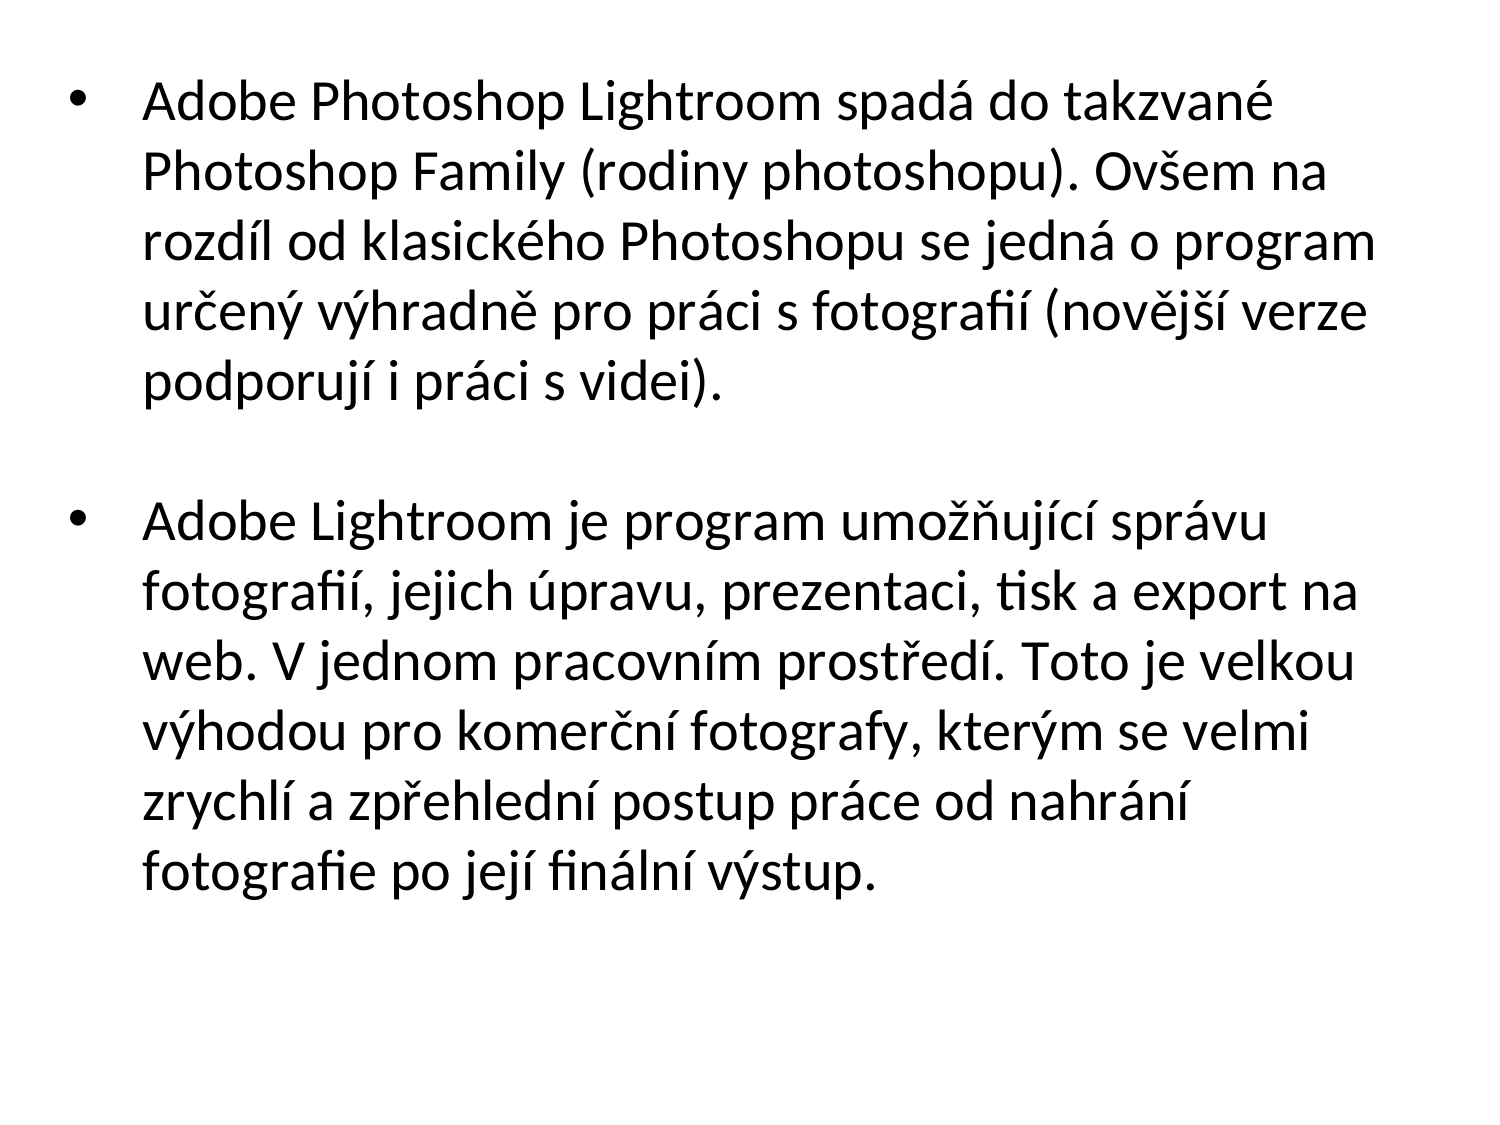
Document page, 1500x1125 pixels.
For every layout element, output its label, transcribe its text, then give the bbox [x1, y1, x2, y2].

text_box Adobe Photoshop Lightroom spadá do takzvané Photoshop Family (rodiny photoshopu). Ovšem na rozdíl od klasického Photoshopu se jedná o program určený výhradně pro práci s fotografií (novější verze podporují i práci s videi). Adobe Lightroom je program umožňující správu fotografií, jejich úpravu, prezentaci, tisk a export na web. V jednom pracovním prostředí. Toto je velkou výhodou pro komerční fotografy, kterým se velmi zrychlí a zpřehlední postup práce od nahrání fotografie po její finální výstup. [53, 54, 1400, 1050]
